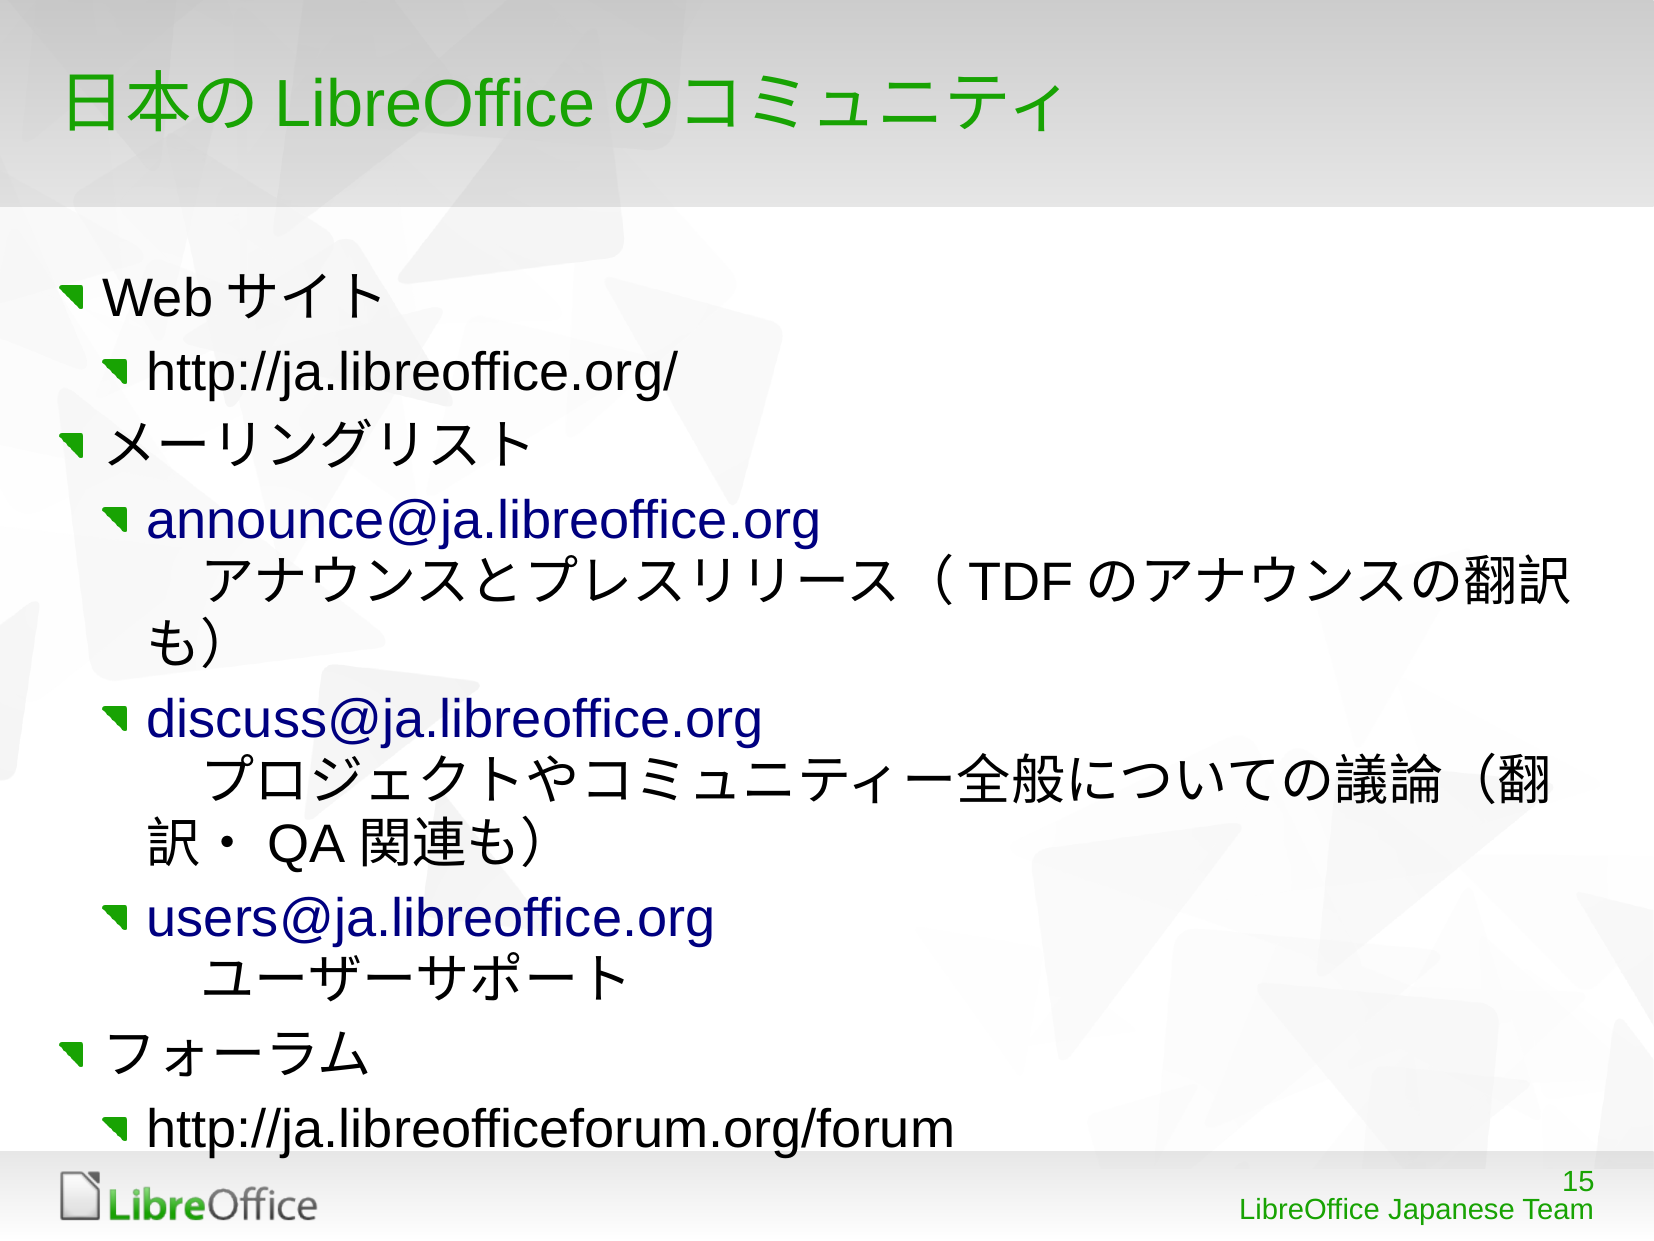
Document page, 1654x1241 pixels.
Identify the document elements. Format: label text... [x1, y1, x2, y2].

picture [915, 548, 1654, 1169]
picture [102, 1117, 127, 1141]
title 日本のLibreOfficeのコミュニティ [59, 29, 1595, 178]
list Webサイト http://ja.libreoffice.org/ メーリングリスト announce@ja.libreoffice.org アナウンスとプレスリリース（TDFのアナウンスの翻訳も） discuss@ja.libreoffice.org プロジェクトやコミュニティー全般についての議論（翻訳・QA関連も） users@ja.libreoffice.org ユーザーサポート フォーラム http://ja.libreofficeforum.org/forum [59, 265, 1595, 1097]
picture [41, 1152, 337, 1240]
picture [0, 0, 783, 931]
